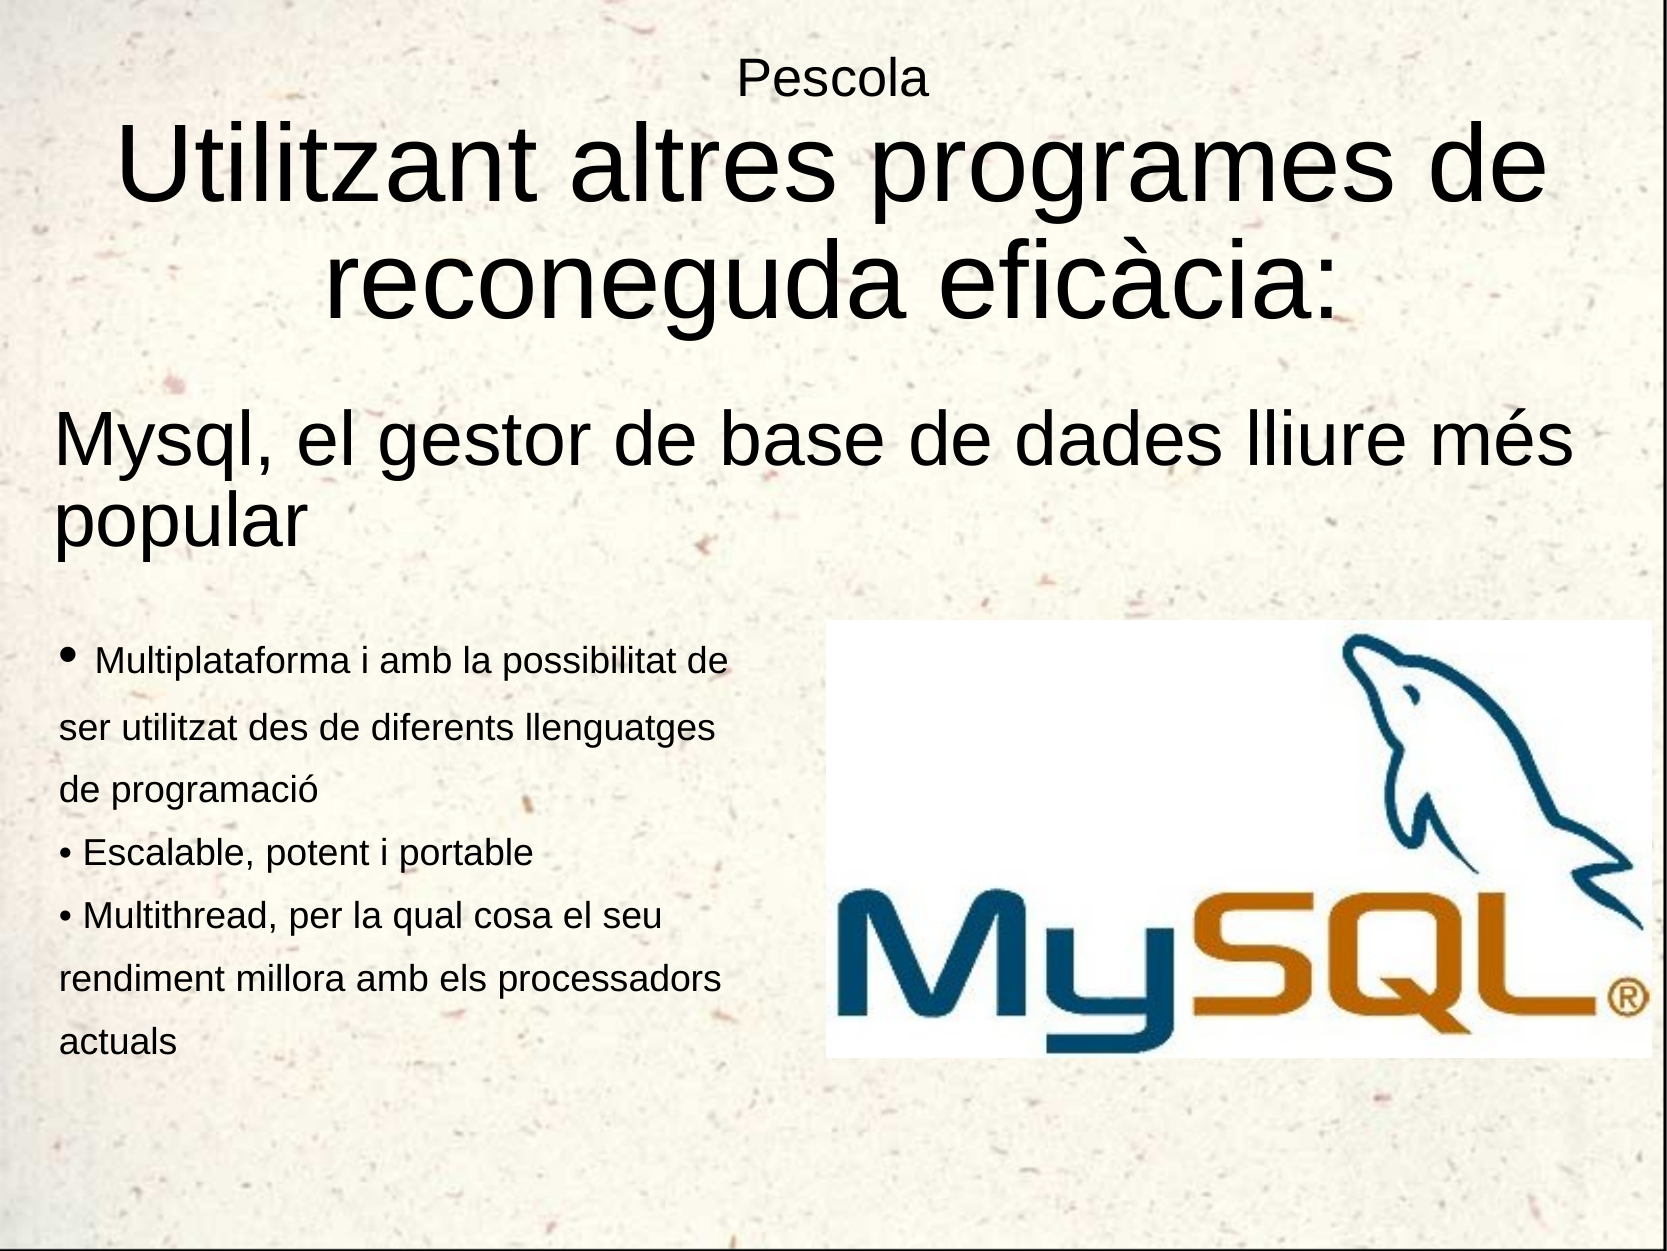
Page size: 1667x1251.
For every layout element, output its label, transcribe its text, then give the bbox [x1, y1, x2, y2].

title Pescola Utilitzant altres programes de reconeguda eficàcia: [40, 50, 1627, 346]
picture [0, 0, 1667, 1251]
list Mysql, el gestor de base de dades lliure més popular [53, 399, 1607, 1149]
list Multiplataforma i amb la possibilitat de ser utilitzat des de diferents llenguatges de programació Escalable, potent i portable Multithread, per la qual cosa el seu rendiment millora amb els processadors actuals [59, 590, 768, 1152]
